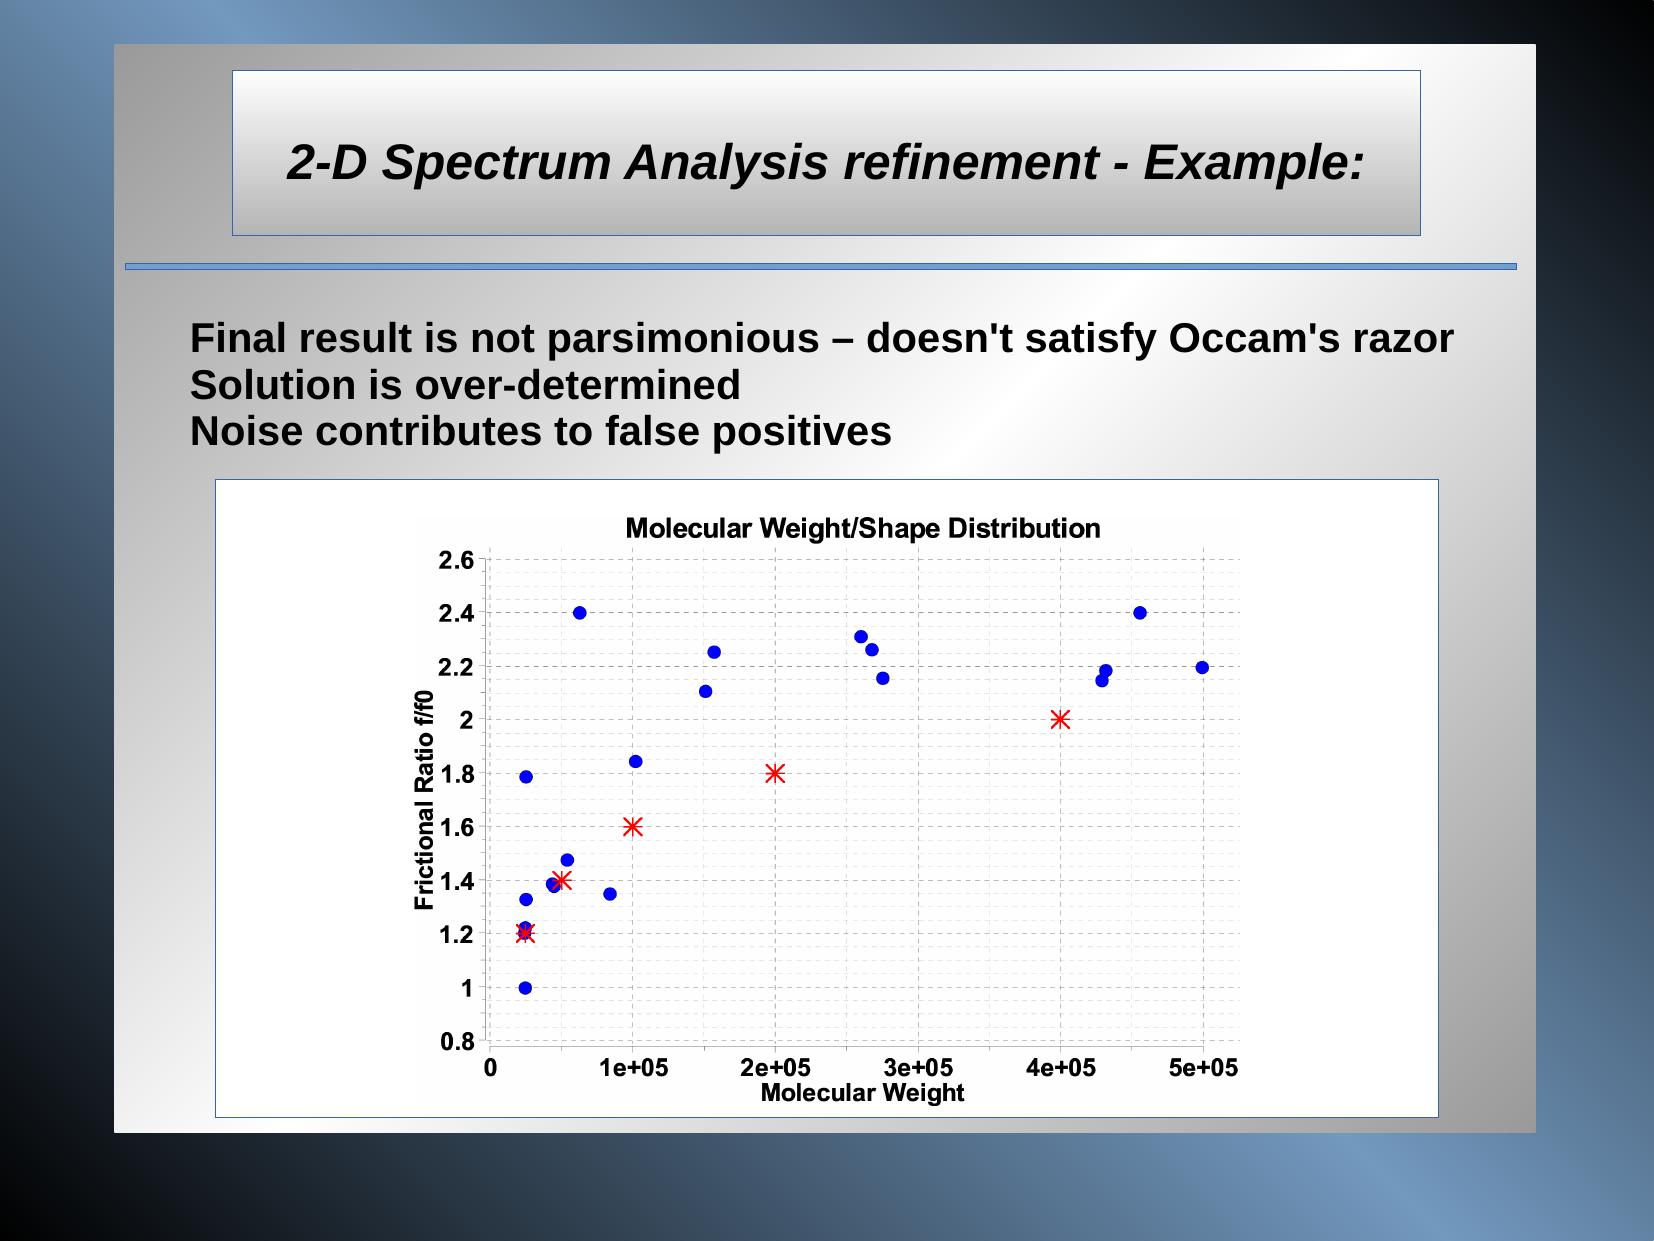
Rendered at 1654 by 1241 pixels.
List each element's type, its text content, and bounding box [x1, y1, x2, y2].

text_box [125, 263, 1517, 270]
text_box 2-D Spectrum Analysis refinement - Example: [246, 127, 1407, 198]
text_box [232, 70, 1421, 236]
text_box [215, 479, 1439, 1118]
text_box Final result is not parsimonious – doesn't satisfy Occam's razor Solution is over-determined Noise contributes to false positives [137, 307, 1491, 463]
picture [414, 517, 1240, 1106]
